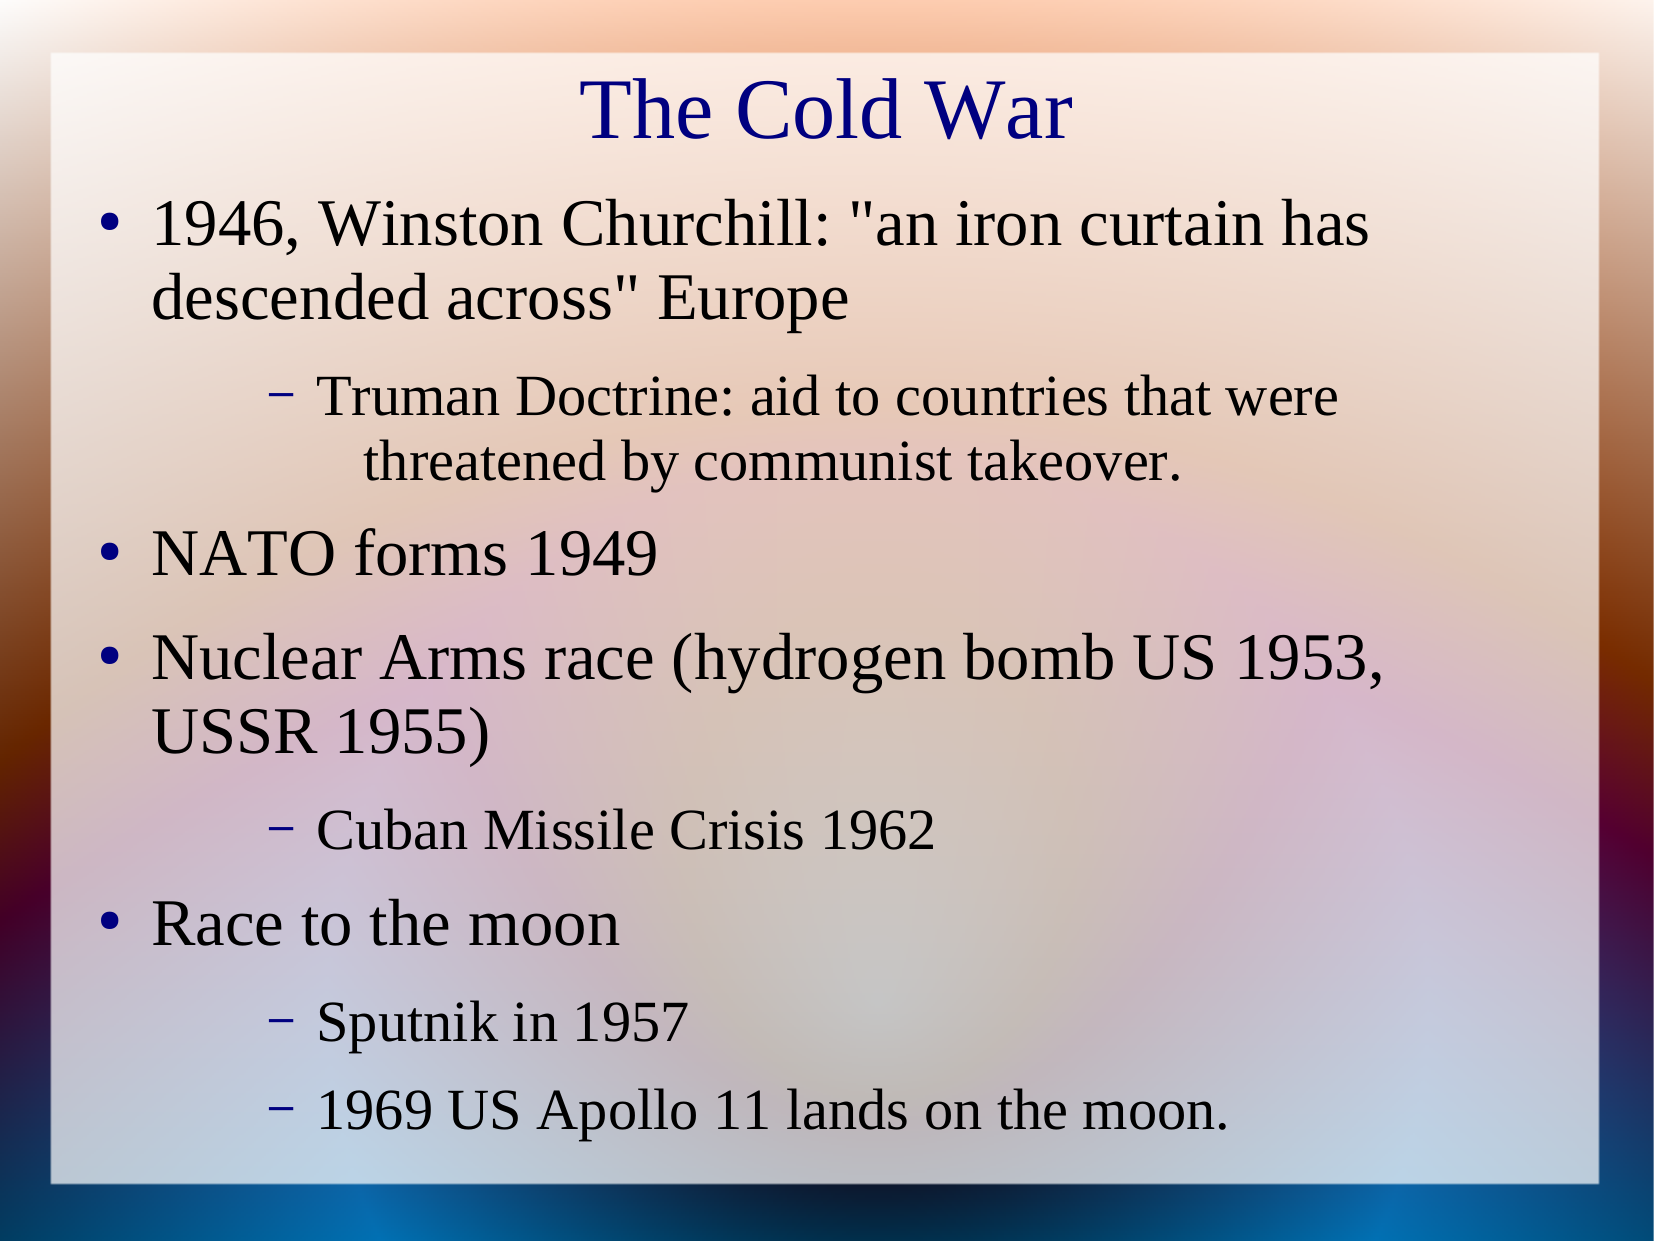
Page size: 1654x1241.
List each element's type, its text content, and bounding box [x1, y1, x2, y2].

list 1946, Winston Churchill: "an iron curtain has descended across" Europe Truman Doctrine: aid to countries that were threatened by communist takeover. NATO forms 1949 Nuclear Arms race (hydrogen bomb US 1953, USSR 1955) Cuban Missile Crisis 1962 Race to the moon Sputnik in 1957 1969 US Apollo 11 lands on the moon. [80, 186, 1569, 1148]
picture [0, 0, 1654, 1241]
title The Cold War [82, 5, 1571, 213]
